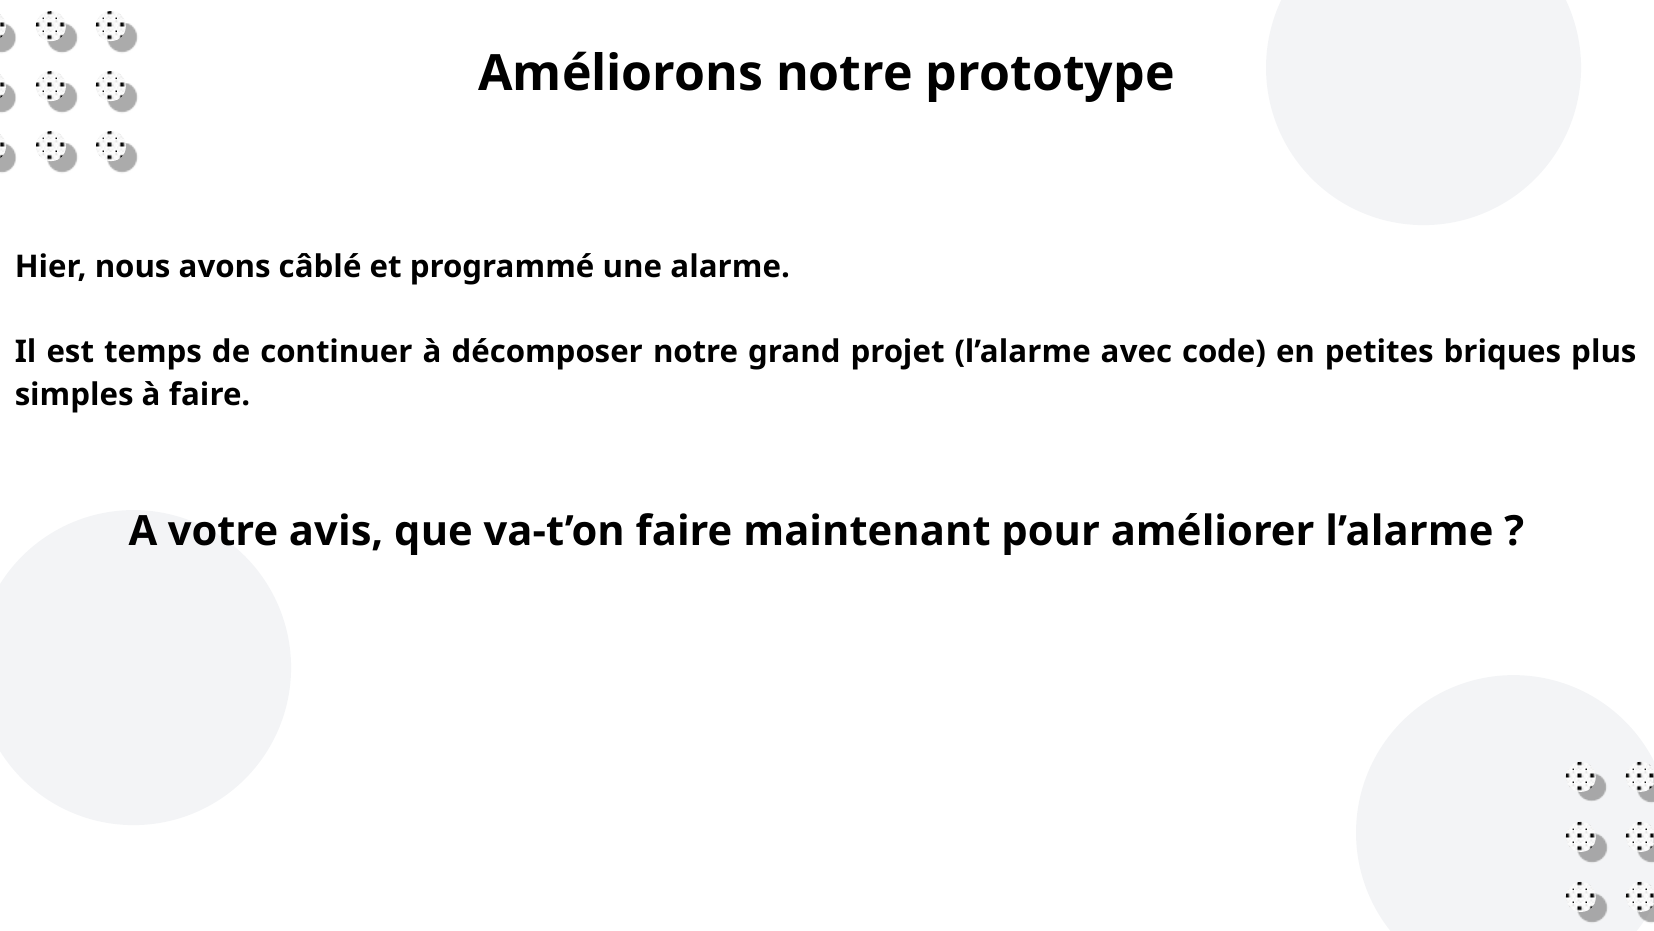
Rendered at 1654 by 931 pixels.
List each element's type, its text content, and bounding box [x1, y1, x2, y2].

picture [35, 131, 67, 162]
text_box Améliorons notre prototype [0, 29, 1654, 119]
text_box Hier, nous avons câblé et programmé une alarme. Il est temps de continuer à décomposer notre grand projet (l’alarme avec code) en petites briques plus simples à faire. A votre avis, que va-t’on faire maintenant pour améliorer l’alarme ? [0, 236, 1654, 565]
picture [95, 11, 126, 29]
picture [35, 11, 66, 29]
picture [0, 134, 7, 159]
picture [1625, 761, 1654, 792]
picture [1565, 821, 1596, 852]
picture [1625, 821, 1654, 852]
picture [1625, 881, 1654, 912]
picture [1565, 881, 1596, 912]
picture [1565, 761, 1596, 792]
picture [95, 131, 127, 162]
picture [0, 14, 6, 29]
